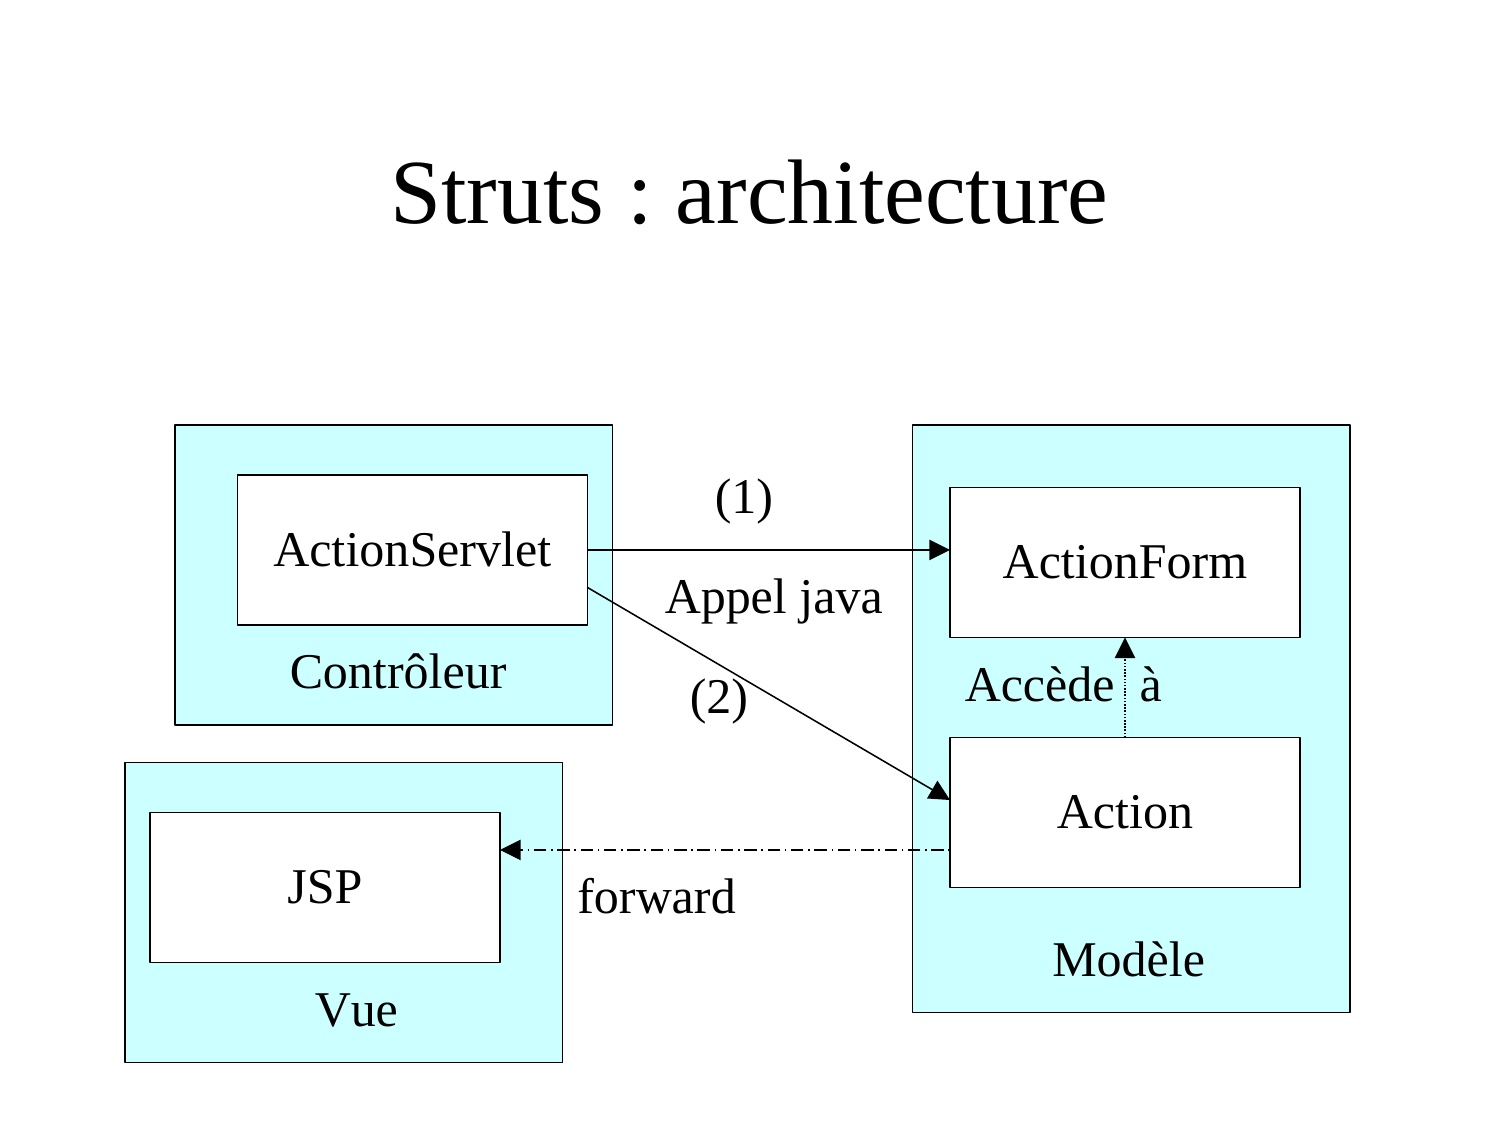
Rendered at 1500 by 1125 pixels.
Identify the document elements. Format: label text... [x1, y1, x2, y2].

text_box JSP [150, 812, 501, 963]
text_box [912, 425, 1351, 1013]
text_box Contrôleur [275, 637, 522, 713]
title Struts : architecture [112, 99, 1388, 288]
text_box [588, 551, 613, 600]
text_box (1) [699, 462, 789, 538]
text_box [174, 425, 613, 726]
text_box forward [562, 862, 752, 938]
text_box Appel java [650, 562, 898, 638]
text_box [125, 762, 563, 1063]
text_box Modèle [1037, 924, 1221, 1000]
text_box ActionForm [950, 487, 1300, 638]
text_box Accède à [950, 650, 1178, 726]
text_box Action [950, 737, 1300, 888]
text_box Vue [300, 975, 414, 1051]
text_box (2) [675, 662, 764, 738]
text_box ActionServlet [237, 474, 588, 625]
